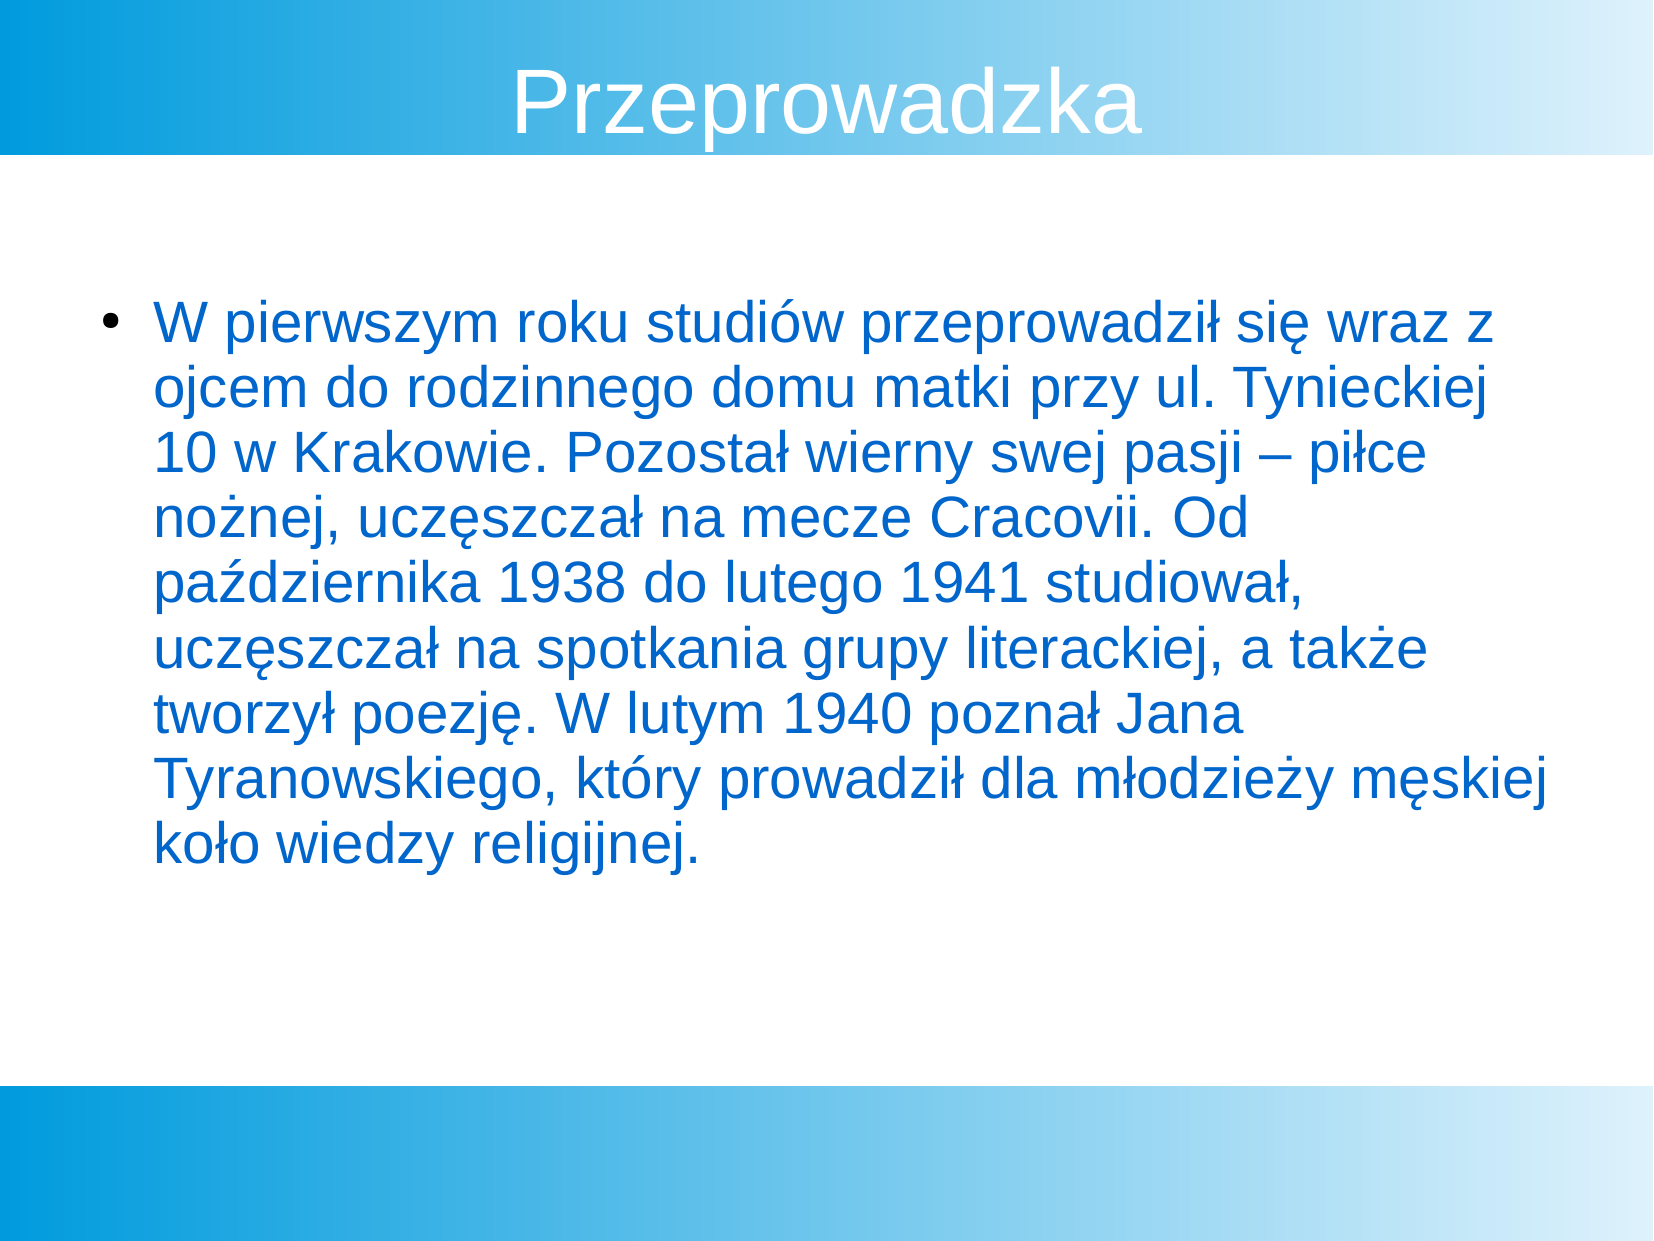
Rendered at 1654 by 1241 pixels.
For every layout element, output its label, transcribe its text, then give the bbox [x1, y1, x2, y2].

list W pierwszym roku studiów przeprowadził się wraz z ojcem do rodzinnego domu matki przy ul. Tynieckiej 10 w Krakowie. Pozostał wierny swej pasji – piłce nożnej, uczęszczał na mecze Cracovii. Od października 1938 do lutego 1941 studiował, uczęszczał na spotkania grupy literackiej, a także tworzył poezję. W lutym 1940 poznał Jana Tyranowskiego, który prowadził dla młodzieży męskiej koło wiedzy religijnej. [82, 290, 1571, 1010]
title Przeprowadzka [82, 49, 1571, 155]
